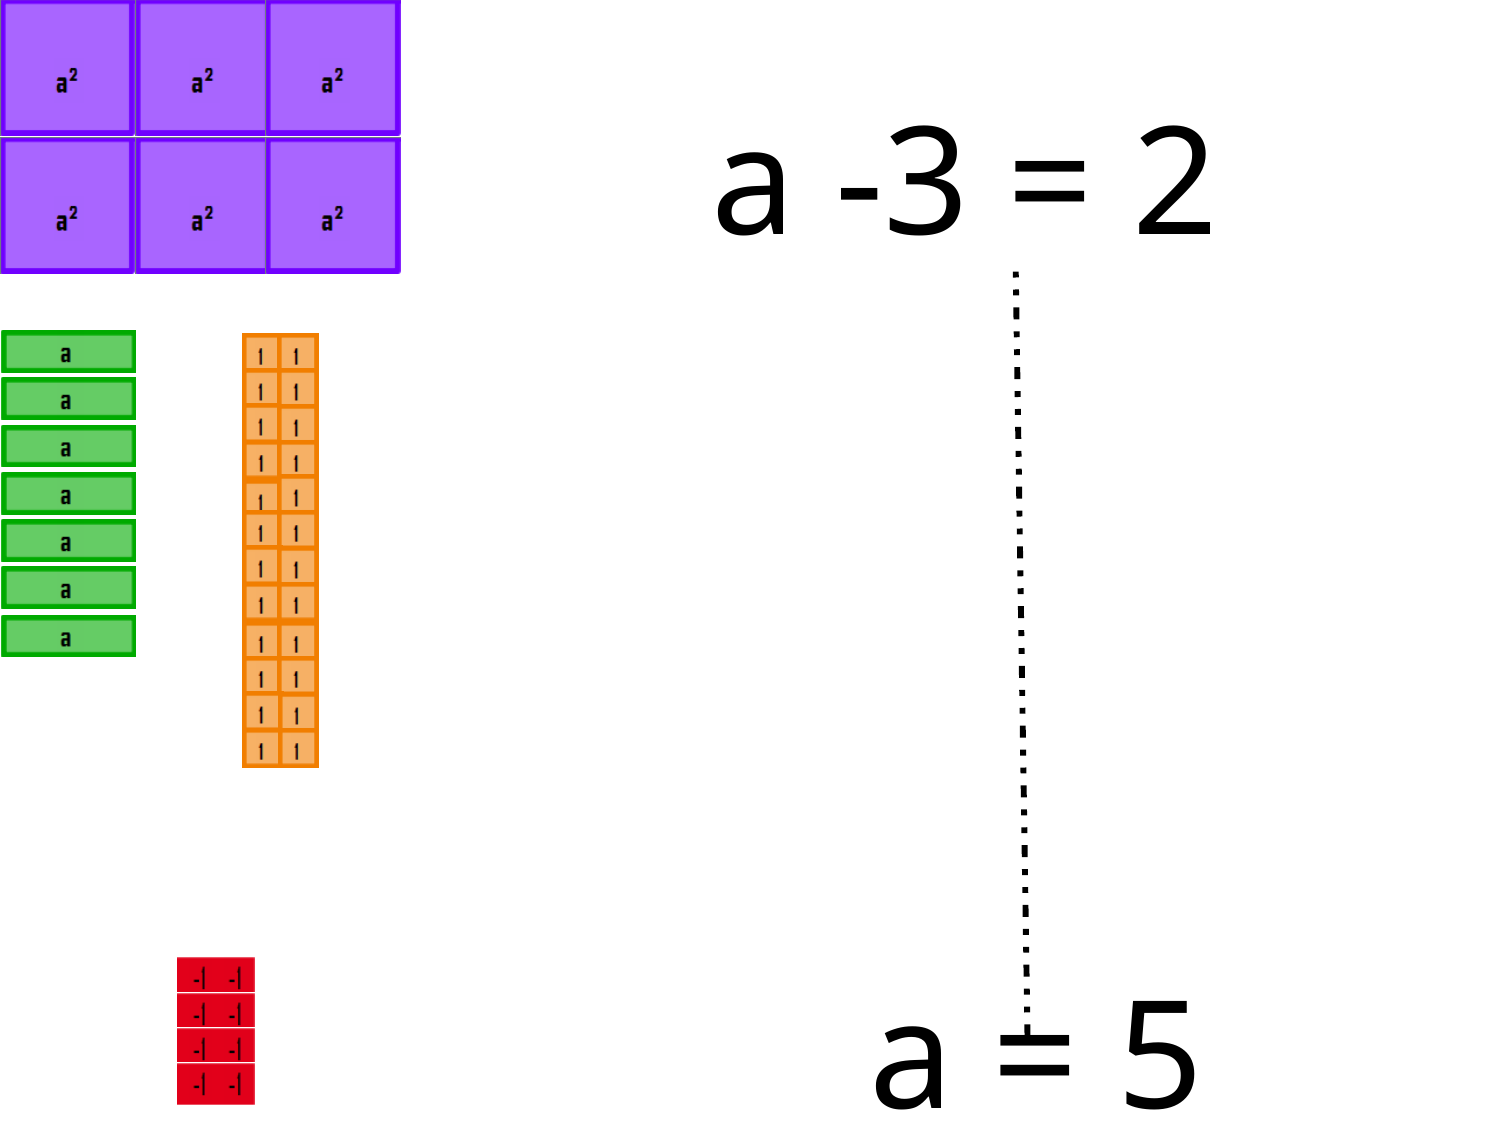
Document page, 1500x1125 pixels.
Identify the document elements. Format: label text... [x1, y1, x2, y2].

picture [0, 566, 136, 609]
picture [0, 519, 136, 562]
picture [0, 472, 136, 515]
text_box a -3 = 2 [697, 76, 1234, 272]
picture [0, 137, 401, 274]
picture [0, 615, 136, 657]
text_box a = 5 [854, 950, 1218, 1125]
picture [177, 956, 255, 1106]
picture [0, 425, 136, 468]
picture [0, 330, 136, 373]
picture [0, 377, 136, 420]
picture [0, 0, 401, 136]
picture [242, 333, 319, 768]
